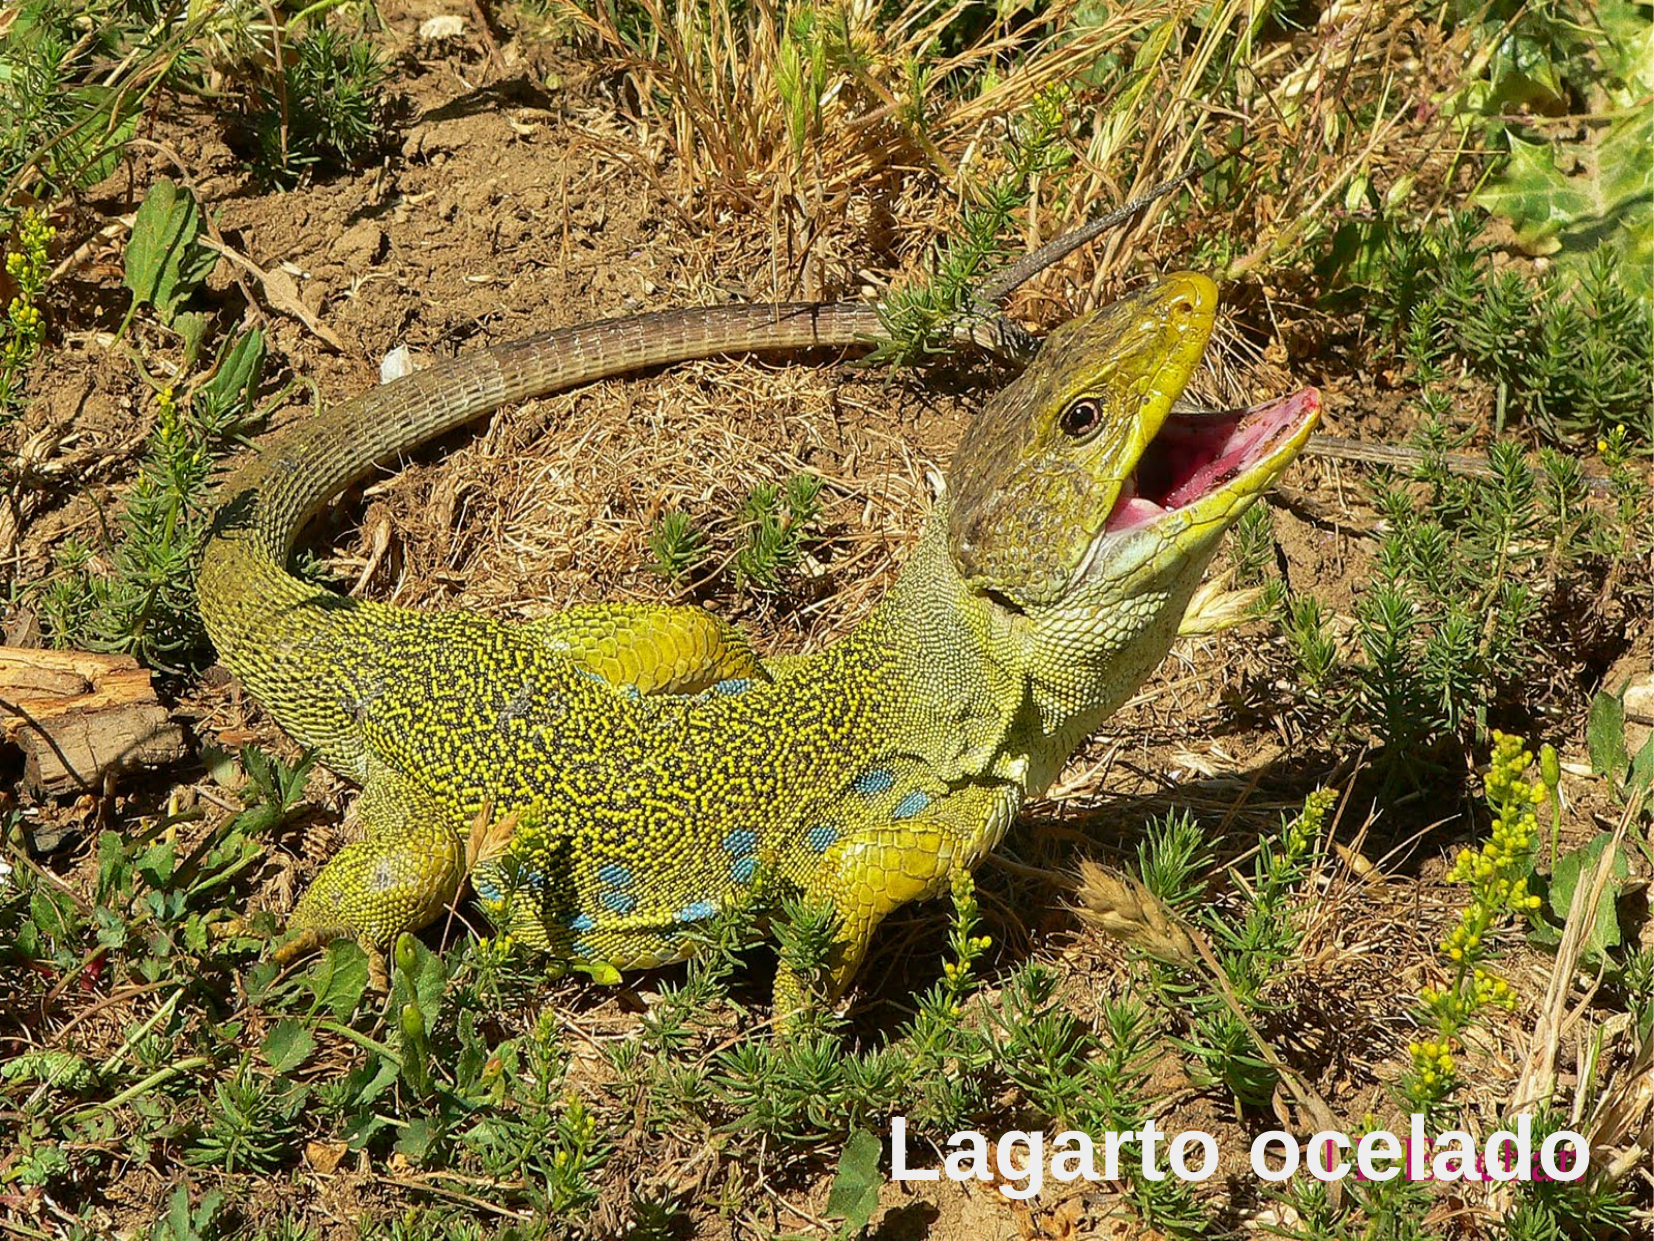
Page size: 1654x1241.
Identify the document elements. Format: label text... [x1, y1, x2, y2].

picture [0, 0, 1654, 1241]
title Lagarto ocelado [106, 1044, 1595, 1241]
